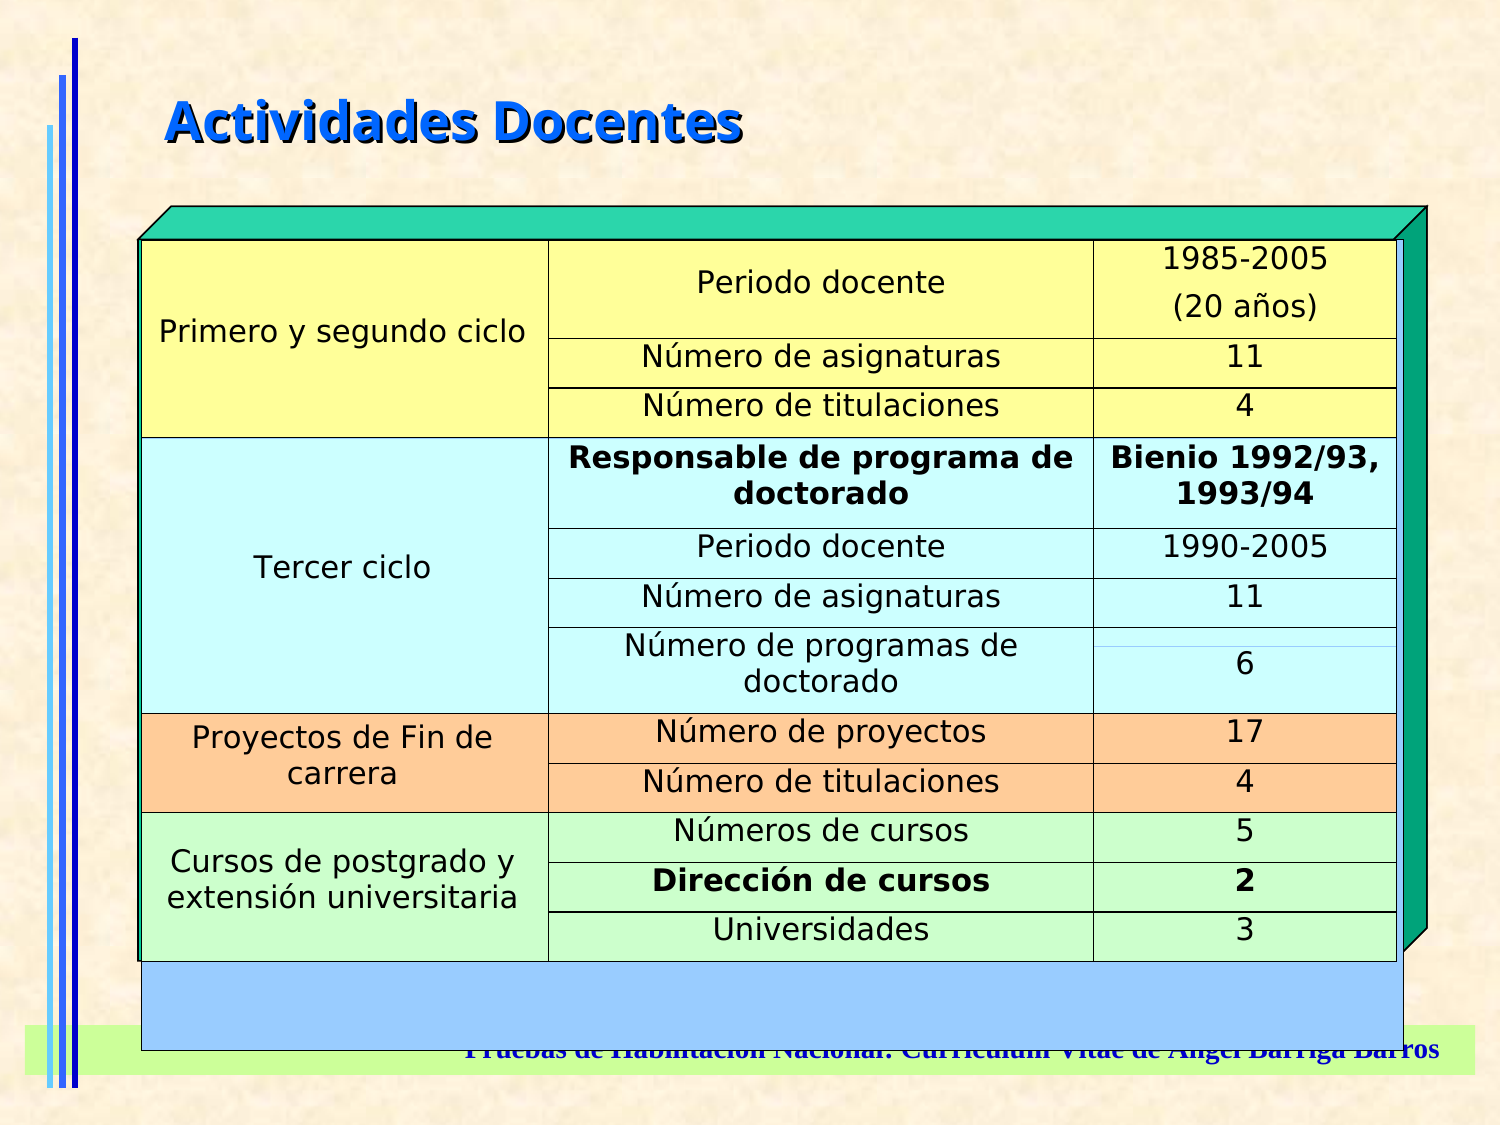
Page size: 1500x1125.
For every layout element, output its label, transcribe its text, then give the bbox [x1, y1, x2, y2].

picture [0, 0, 1500, 1125]
chart [141, 239, 1404, 1051]
text_box Actividades Docentes [150, 75, 759, 165]
